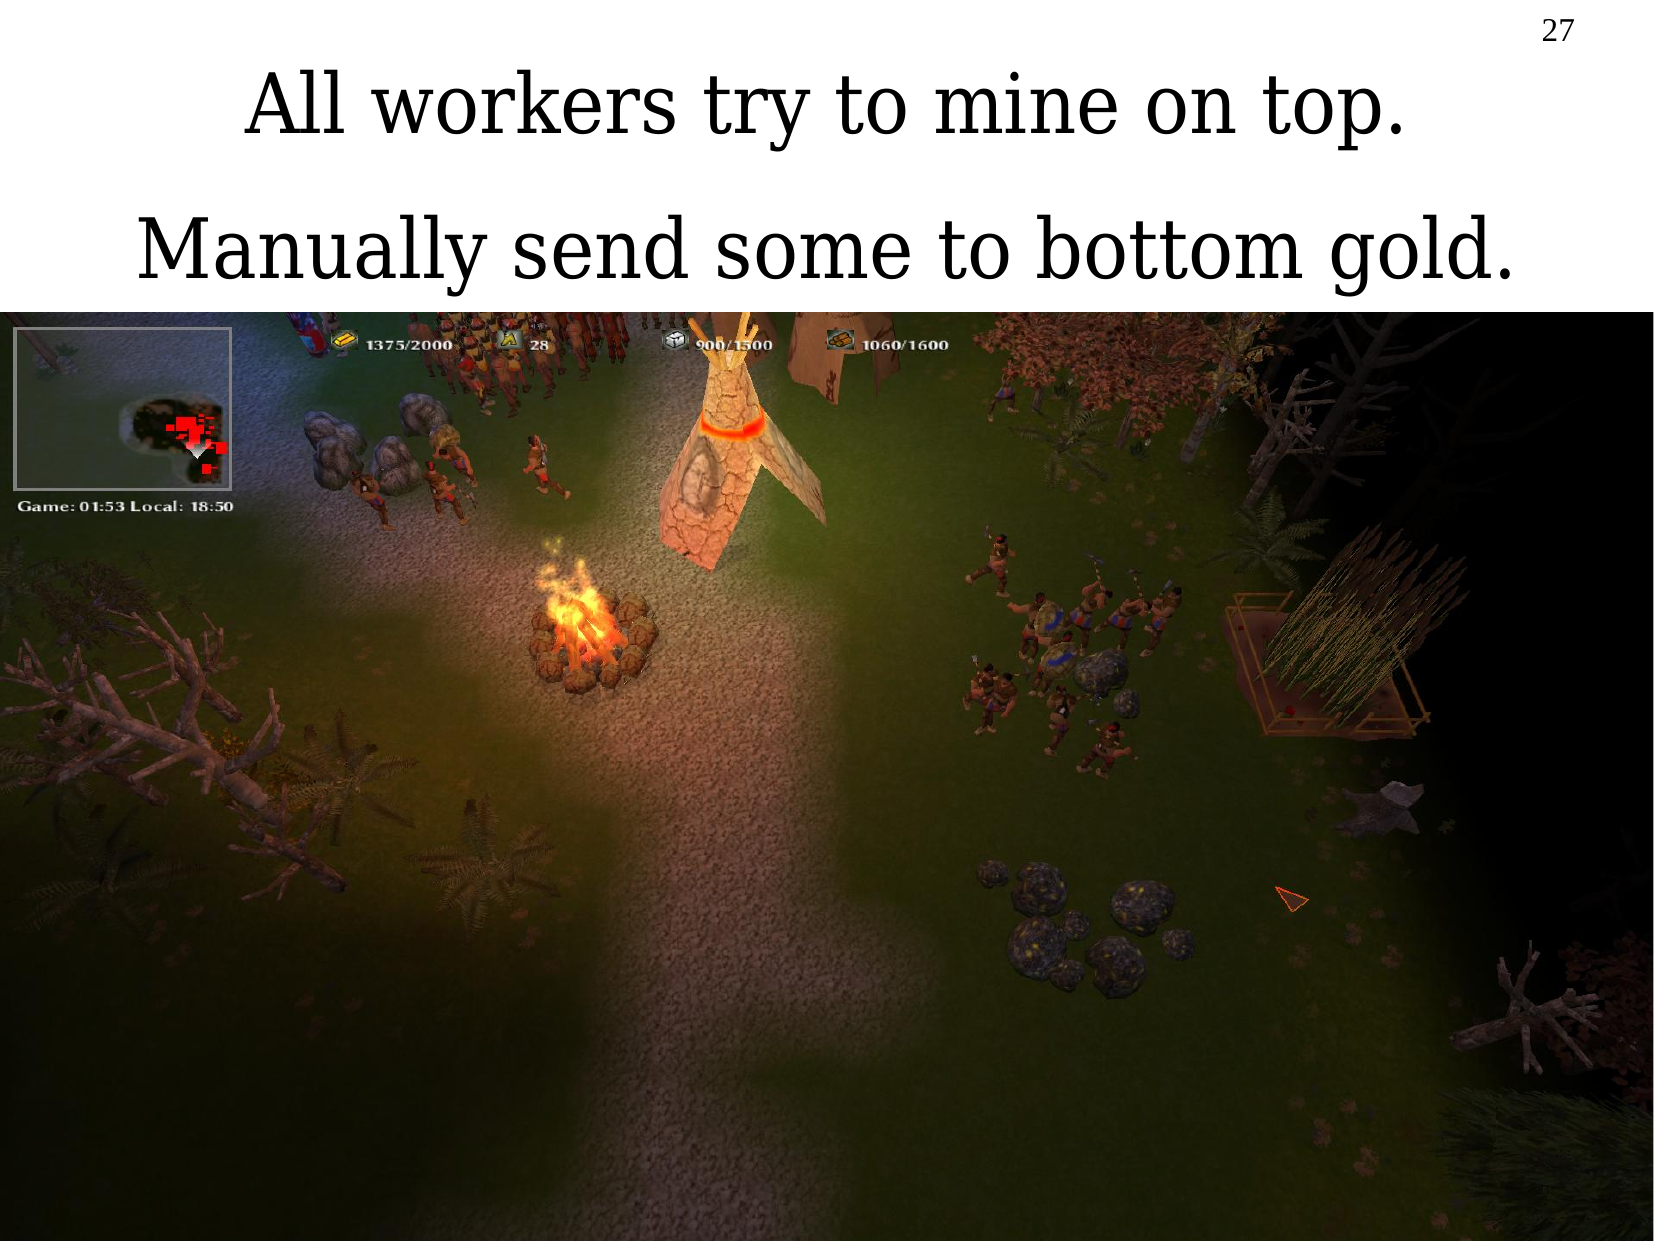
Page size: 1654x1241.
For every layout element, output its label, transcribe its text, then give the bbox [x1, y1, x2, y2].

picture [0, 312, 1654, 1241]
title All workers try to mine on top. Manually send some to bottom gold. [82, 31, 1571, 275]
